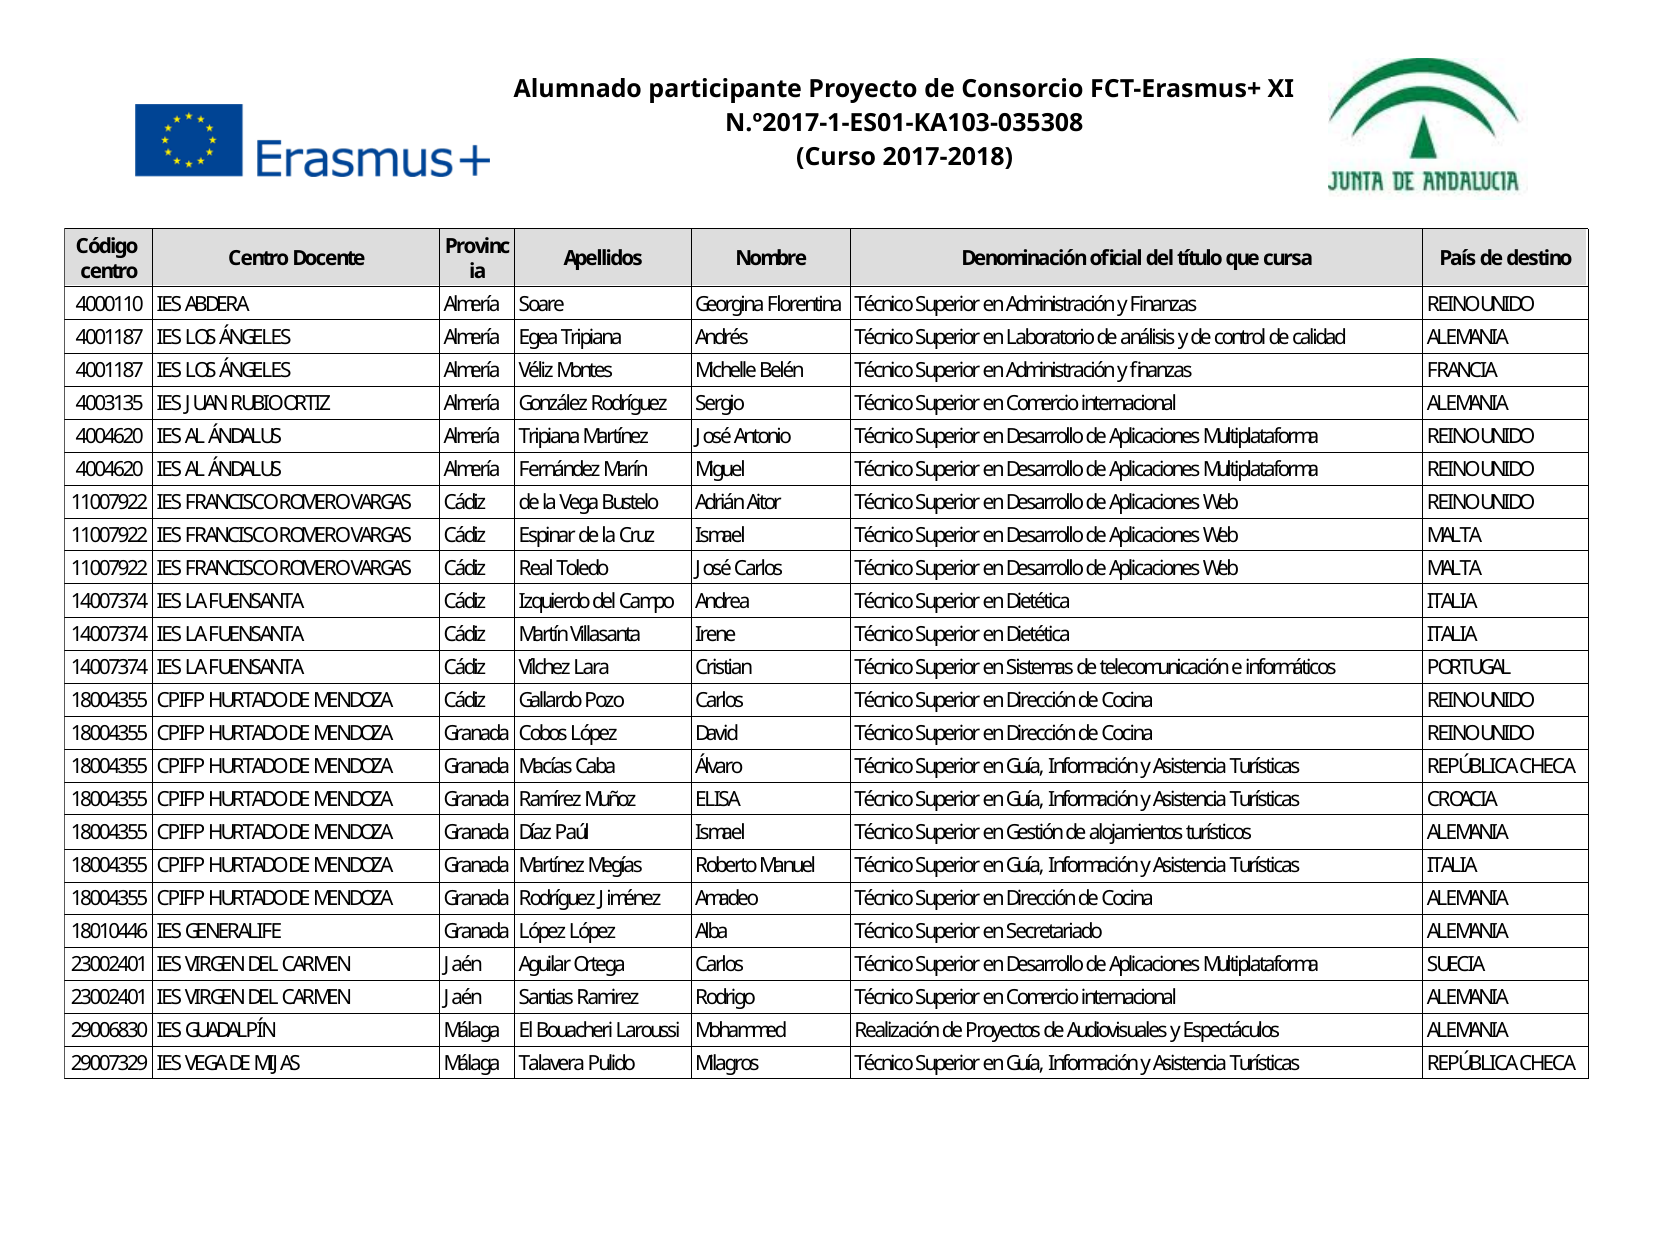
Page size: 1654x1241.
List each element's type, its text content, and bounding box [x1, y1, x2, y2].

picture [1328, 58, 1528, 200]
chart [64, 228, 1590, 1083]
text_box Alumnado participante Proyecto de Consorcio FCT-Erasmus+ XI N.º2017-1-ES01-KA103-035308 (Curso 2017-2018) [498, 63, 1197, 168]
picture [135, 104, 491, 178]
